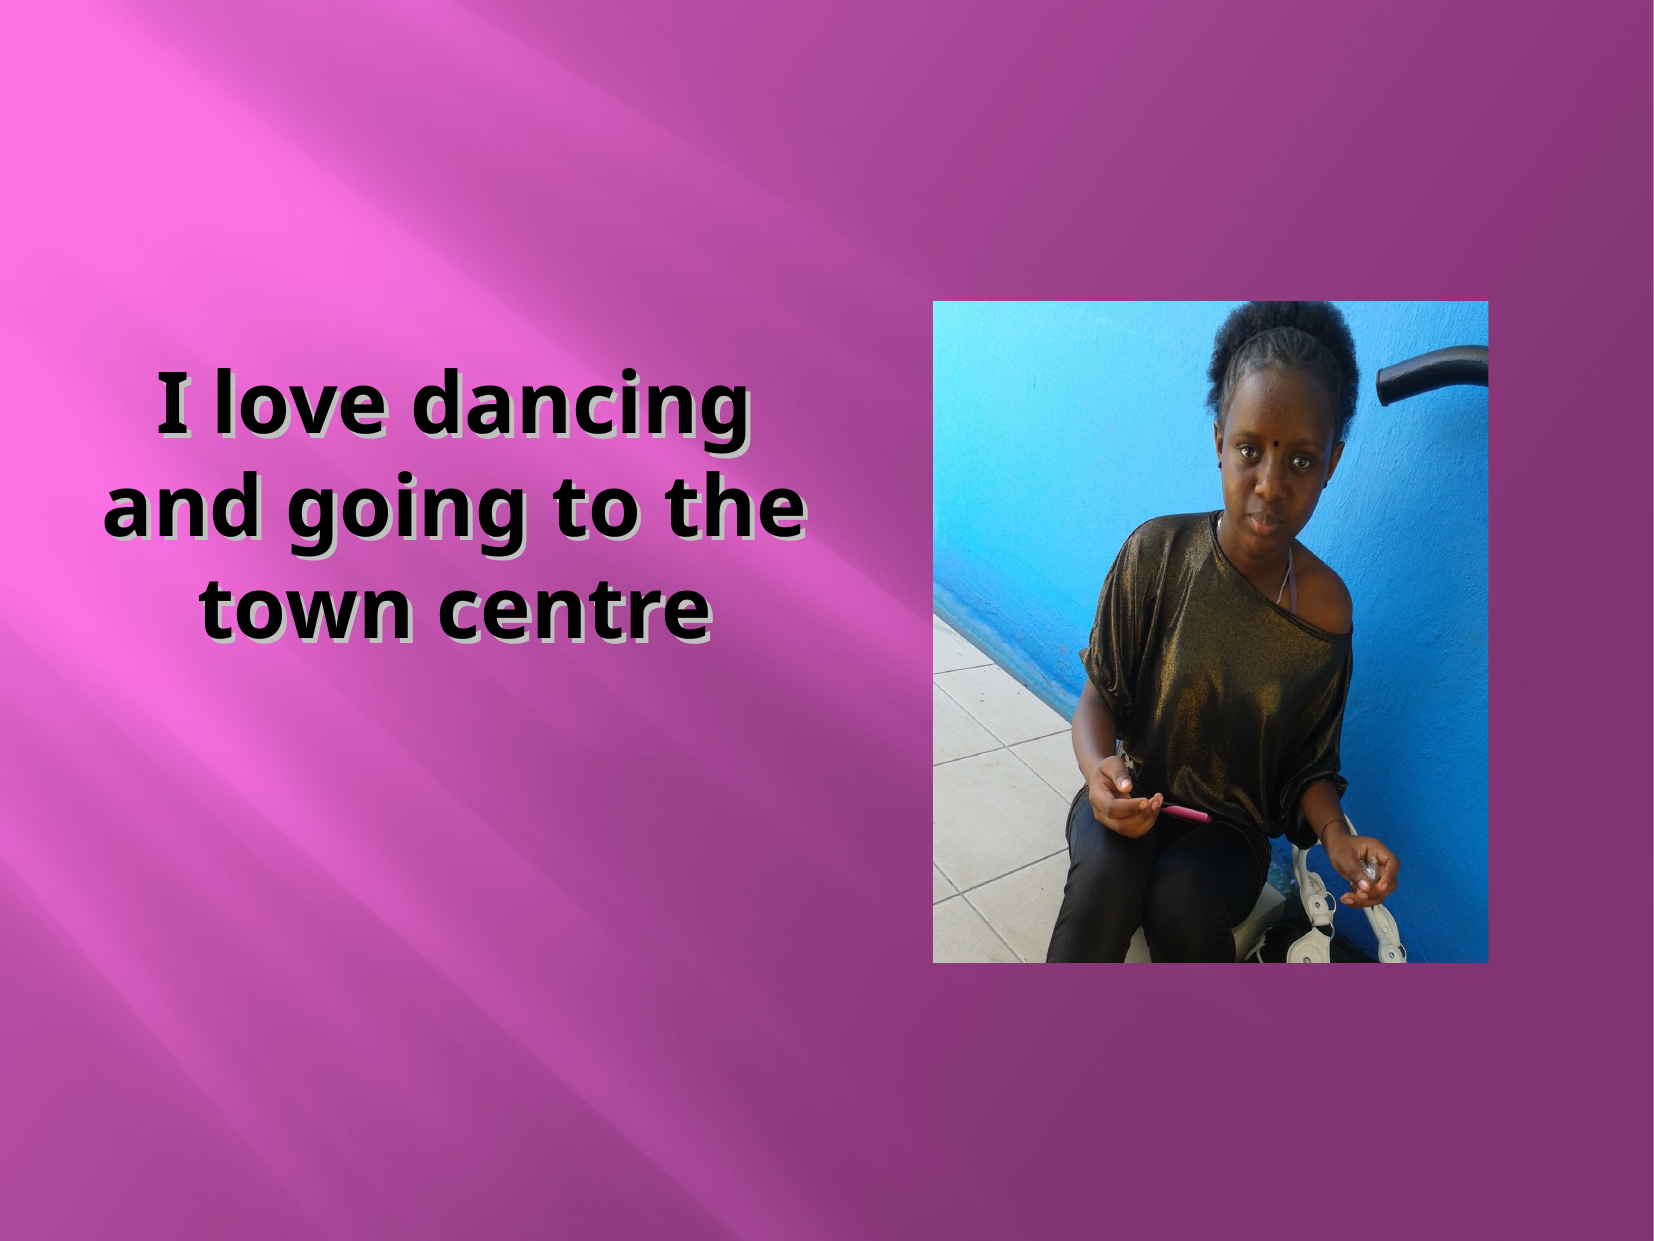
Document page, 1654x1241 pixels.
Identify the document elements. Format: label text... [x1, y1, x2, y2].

picture [933, 301, 1489, 963]
title I love dancing and going to the town centre [70, 301, 839, 703]
